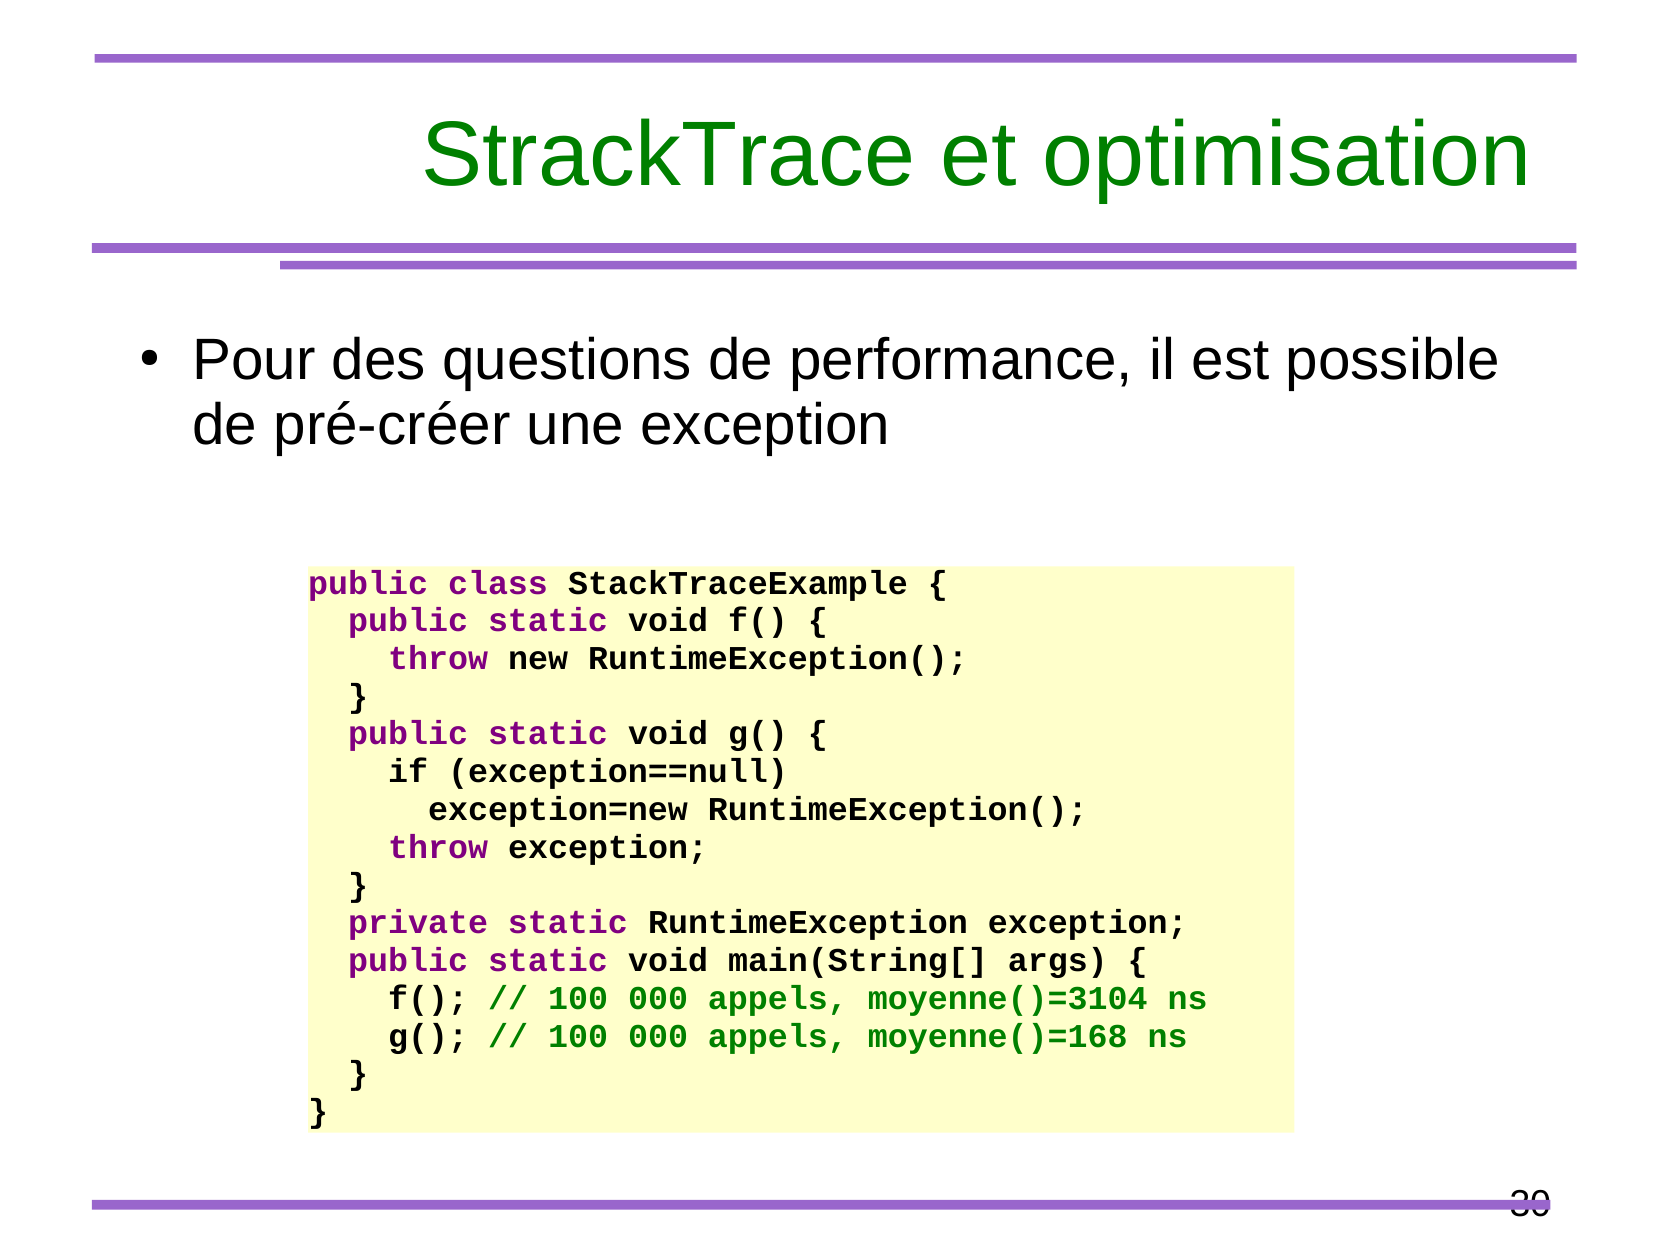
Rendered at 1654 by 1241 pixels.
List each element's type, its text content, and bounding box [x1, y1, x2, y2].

text_box public class StackTraceExample { public static void f() { throw new RuntimeException(); } public static void g() { if (exception==null) exception=new RuntimeException(); throw exception; } private static RuntimeException exception; public static void main(String[] args) { f(); // 100 000 appels, moyenne()=3104 ns g(); // 100 000 appels, moyenne()=168 ns } } [308, 566, 1295, 1133]
list Pour des questions de performance, il est possible de pré-créer une exception [121, 327, 1534, 505]
title StrackTrace et optimisation [121, 49, 1534, 257]
